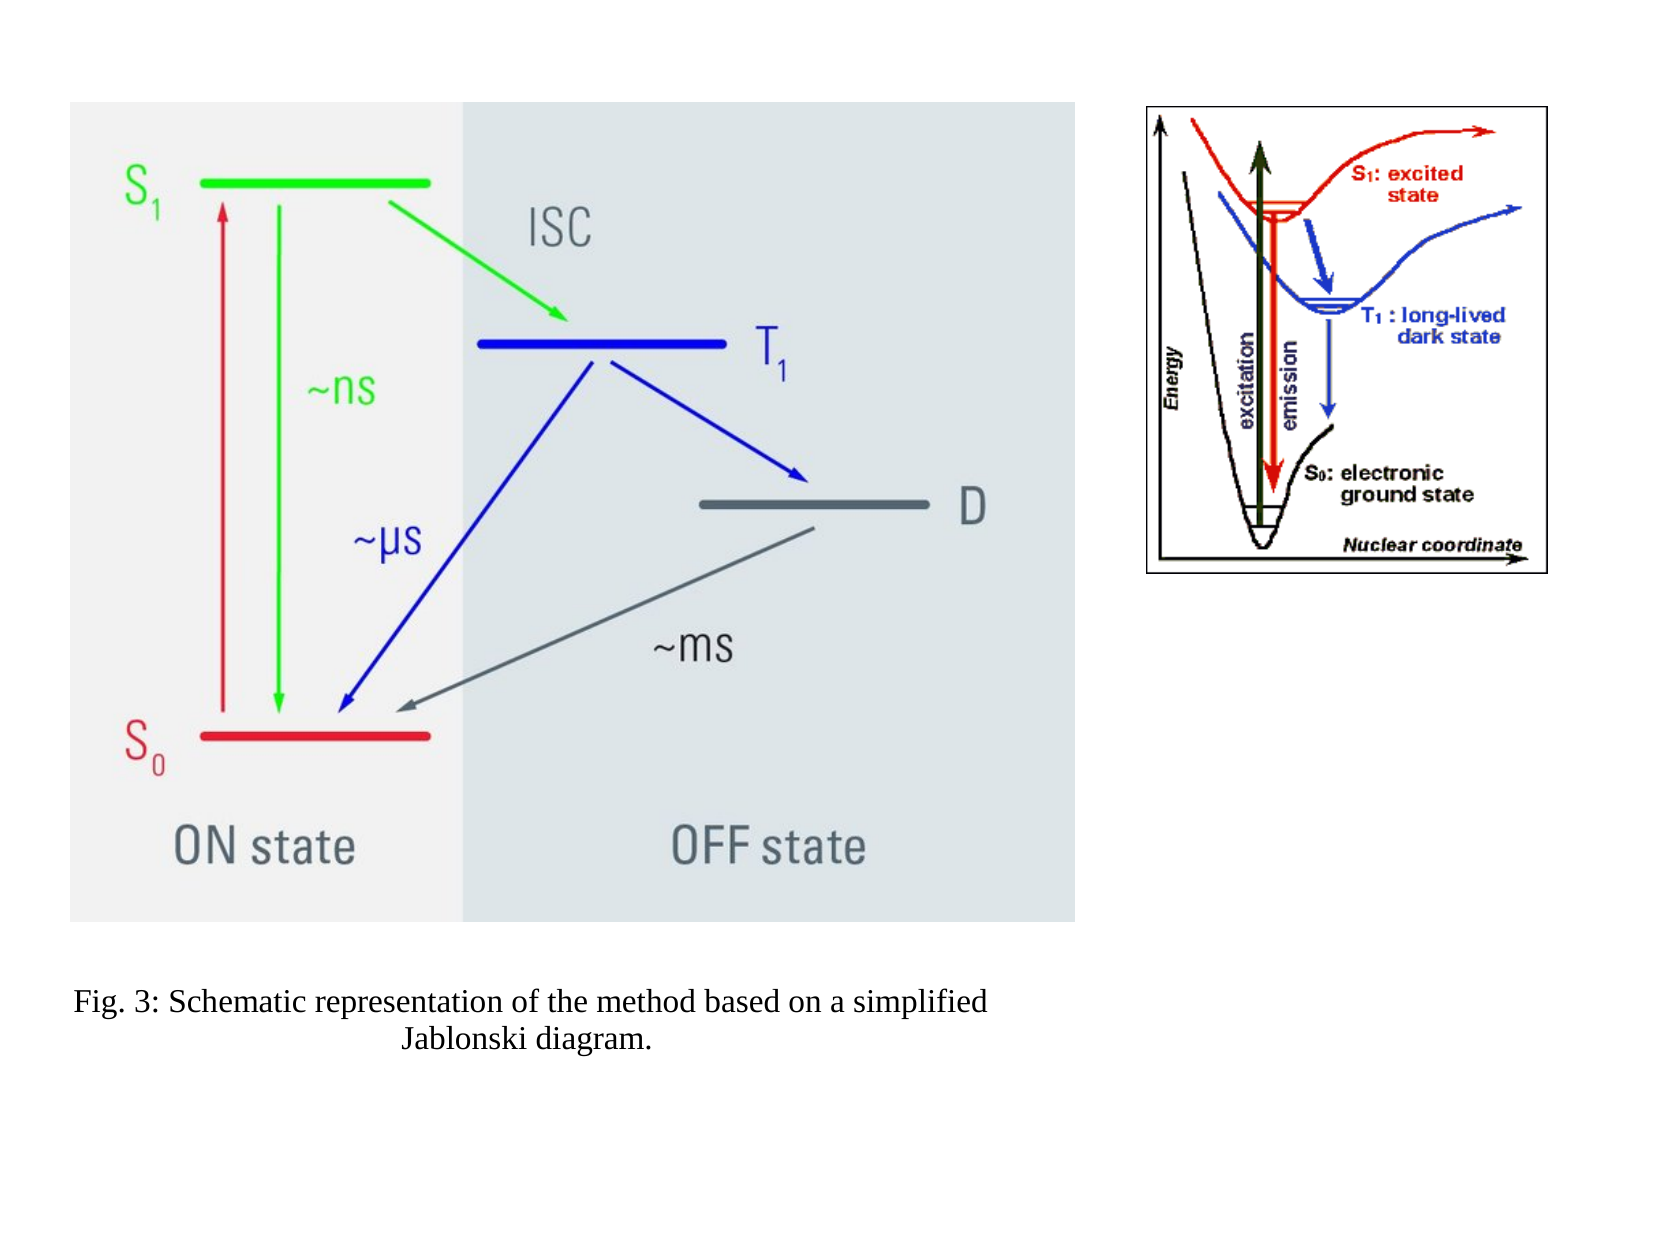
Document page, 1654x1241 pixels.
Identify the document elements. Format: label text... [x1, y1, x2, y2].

picture [1146, 106, 1548, 575]
picture [70, 102, 1075, 922]
text_box Fig. 3: Schematic representation of the method based on a simplified Jablonski diagram. [11, 975, 1052, 1158]
